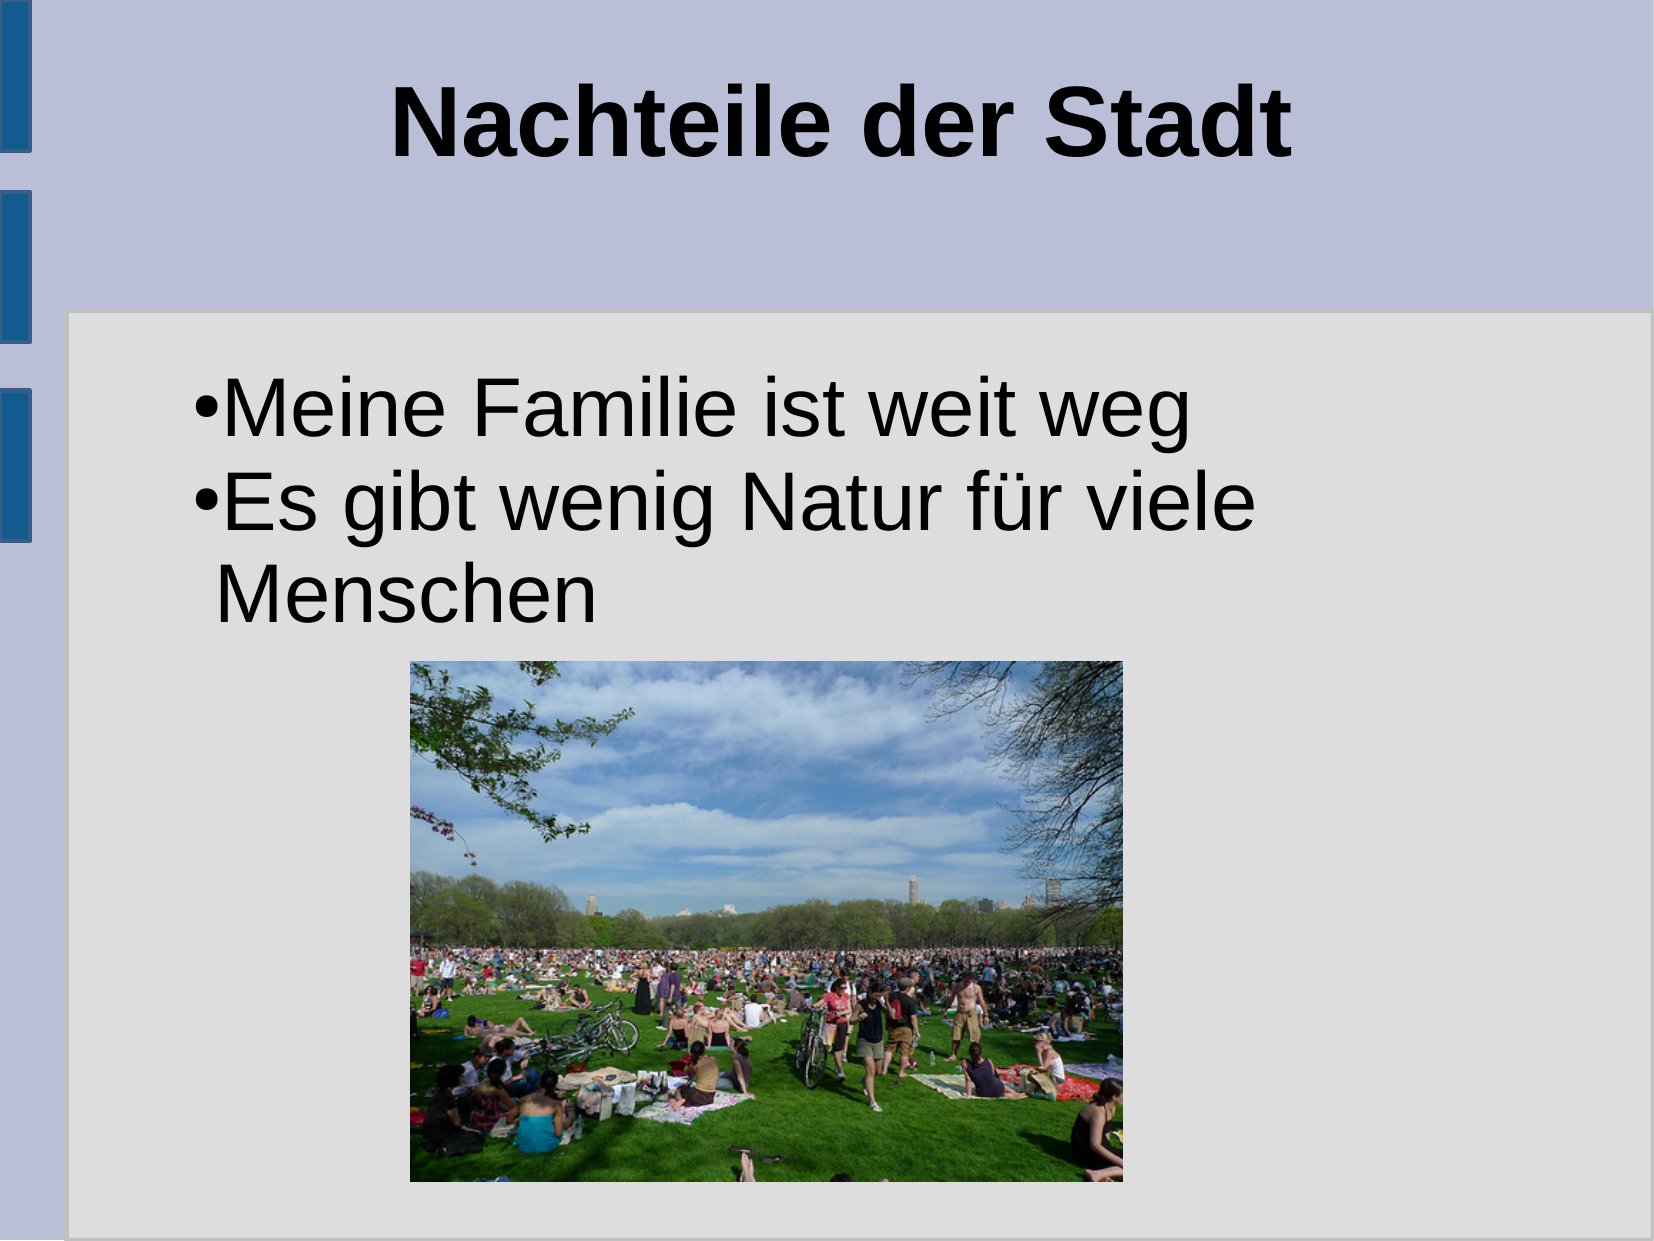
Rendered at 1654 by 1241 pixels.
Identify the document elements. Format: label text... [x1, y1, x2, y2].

text_box Nachteile der Stadt [147, 59, 1536, 186]
text_box Meine Familie ist weit weg Es gibt wenig Natur für viele Menschen [177, 354, 1536, 649]
picture [410, 661, 1123, 1182]
